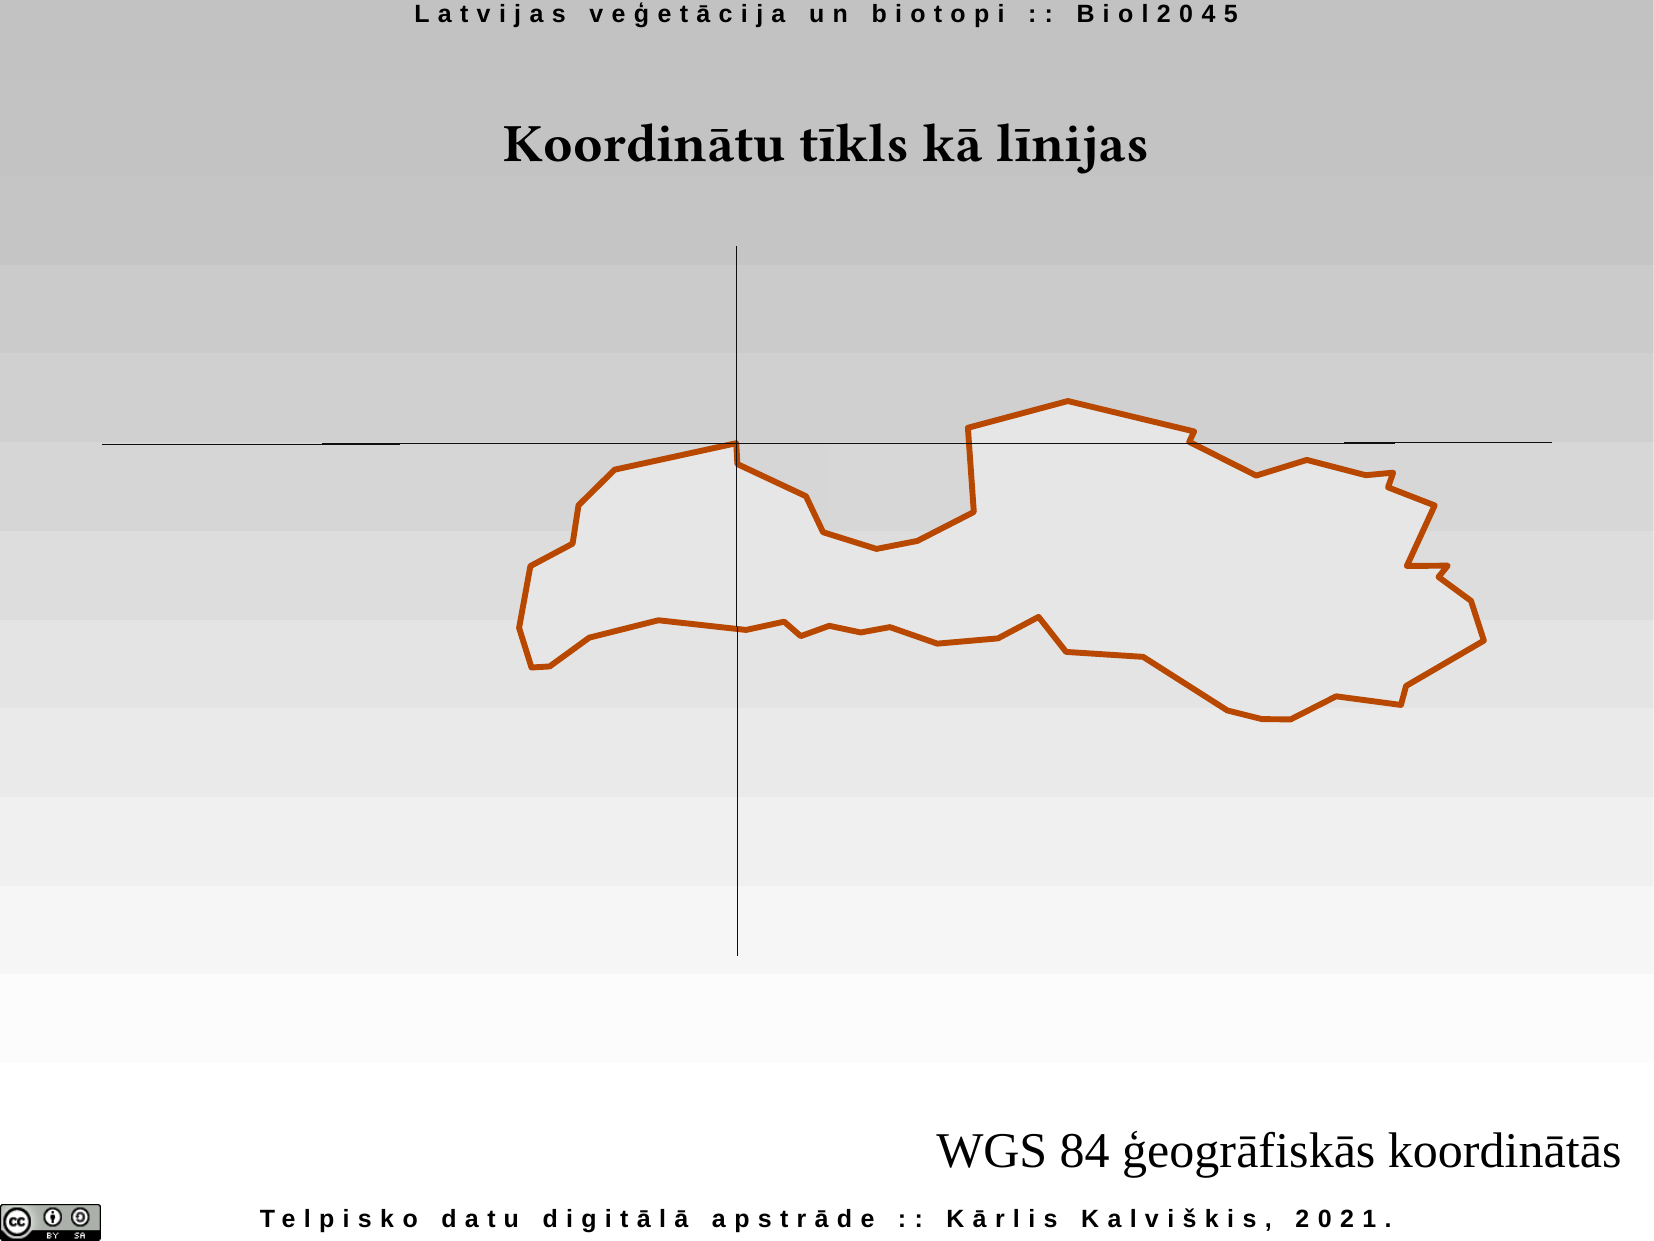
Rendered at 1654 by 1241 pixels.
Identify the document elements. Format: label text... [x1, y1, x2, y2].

text_box [519, 444, 1484, 720]
text_box [967, 401, 1195, 443]
title Koordinātu tīkls kā līnijas [0, 1, 1654, 287]
picture [0, 287, 1654, 1241]
picture [737, 444, 973, 548]
text_box WGS 84 ģeogrāfiskās koordinātās [936, 1123, 1622, 1179]
